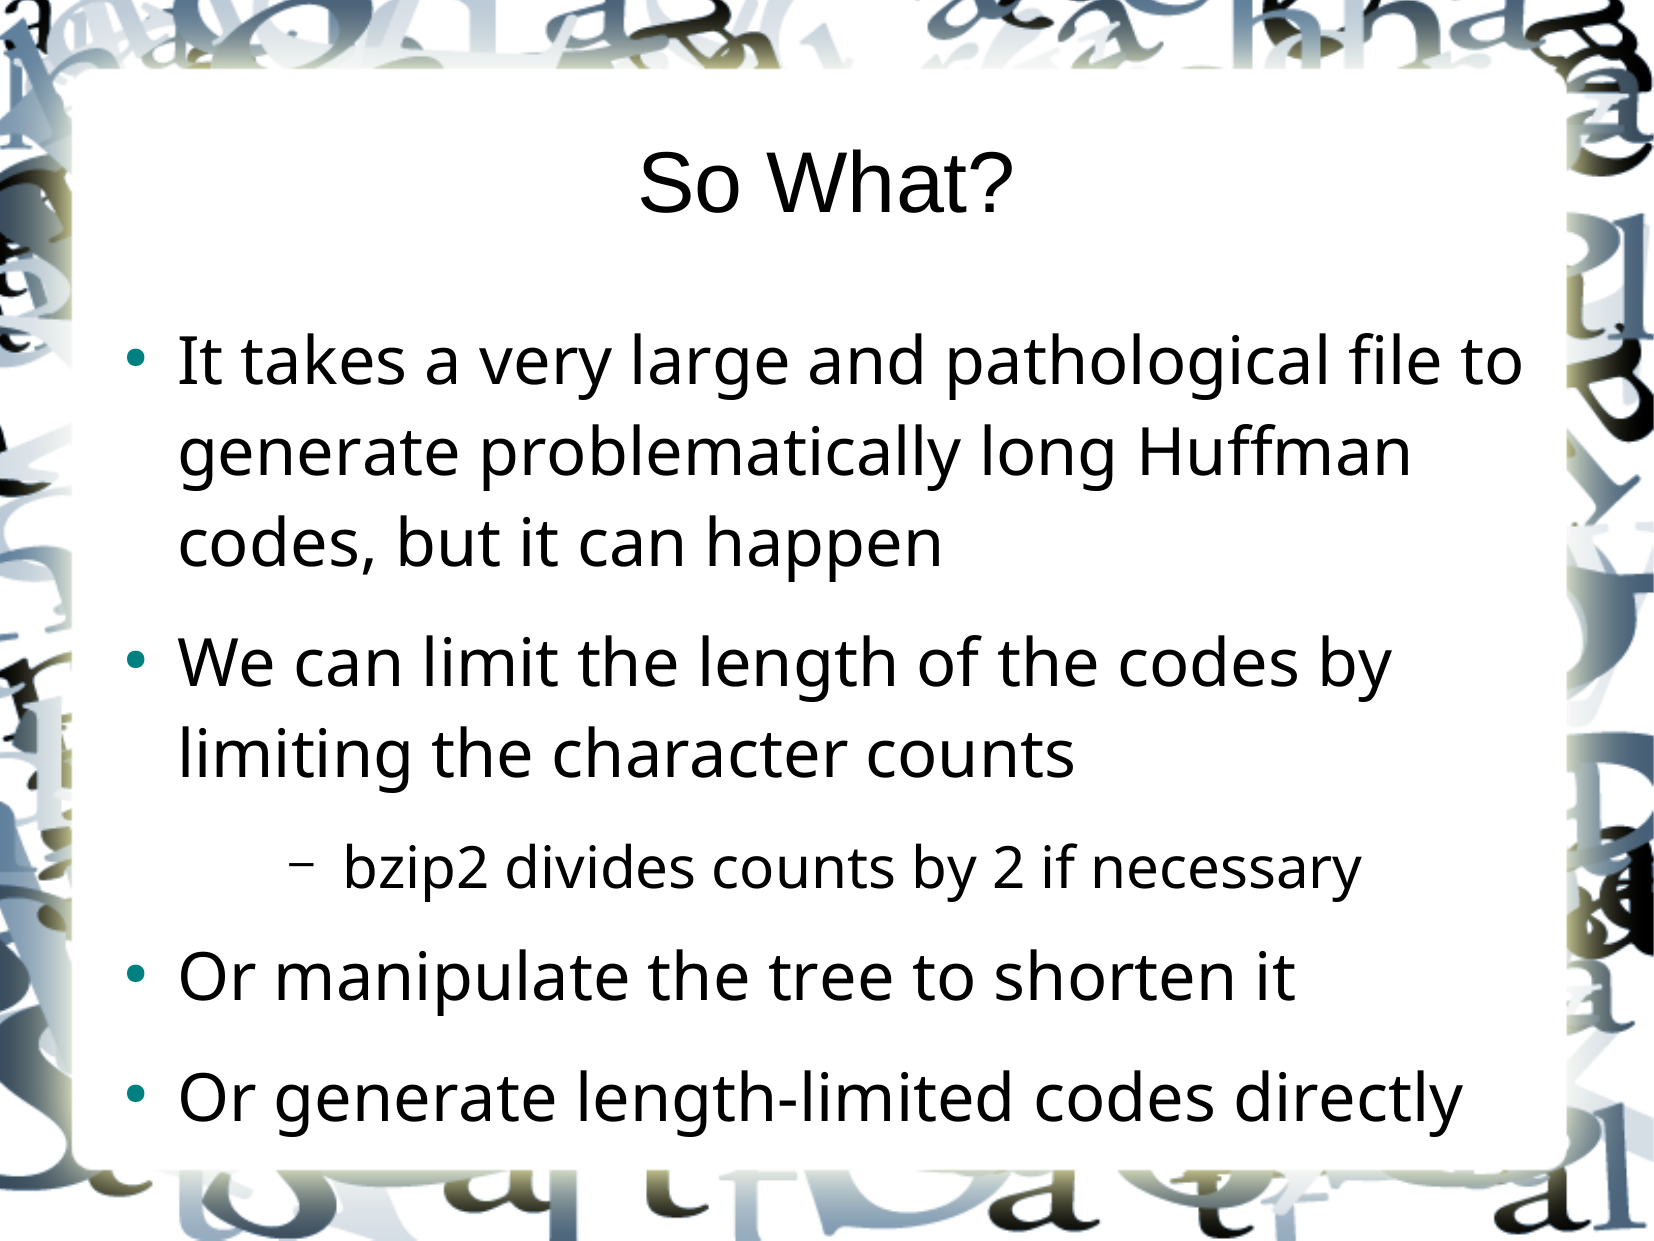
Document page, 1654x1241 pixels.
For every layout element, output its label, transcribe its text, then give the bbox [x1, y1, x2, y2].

picture [0, 0, 1654, 1241]
title So What? [82, 78, 1571, 287]
list It takes a very large and pathological file to generate problematically long Huffman codes, but it can happen We can limit the length of the codes by limiting the character counts bzip2 divides counts by 2 if necessary Or manipulate the tree to shorten it Or generate length-limited codes directly [106, 313, 1530, 1045]
